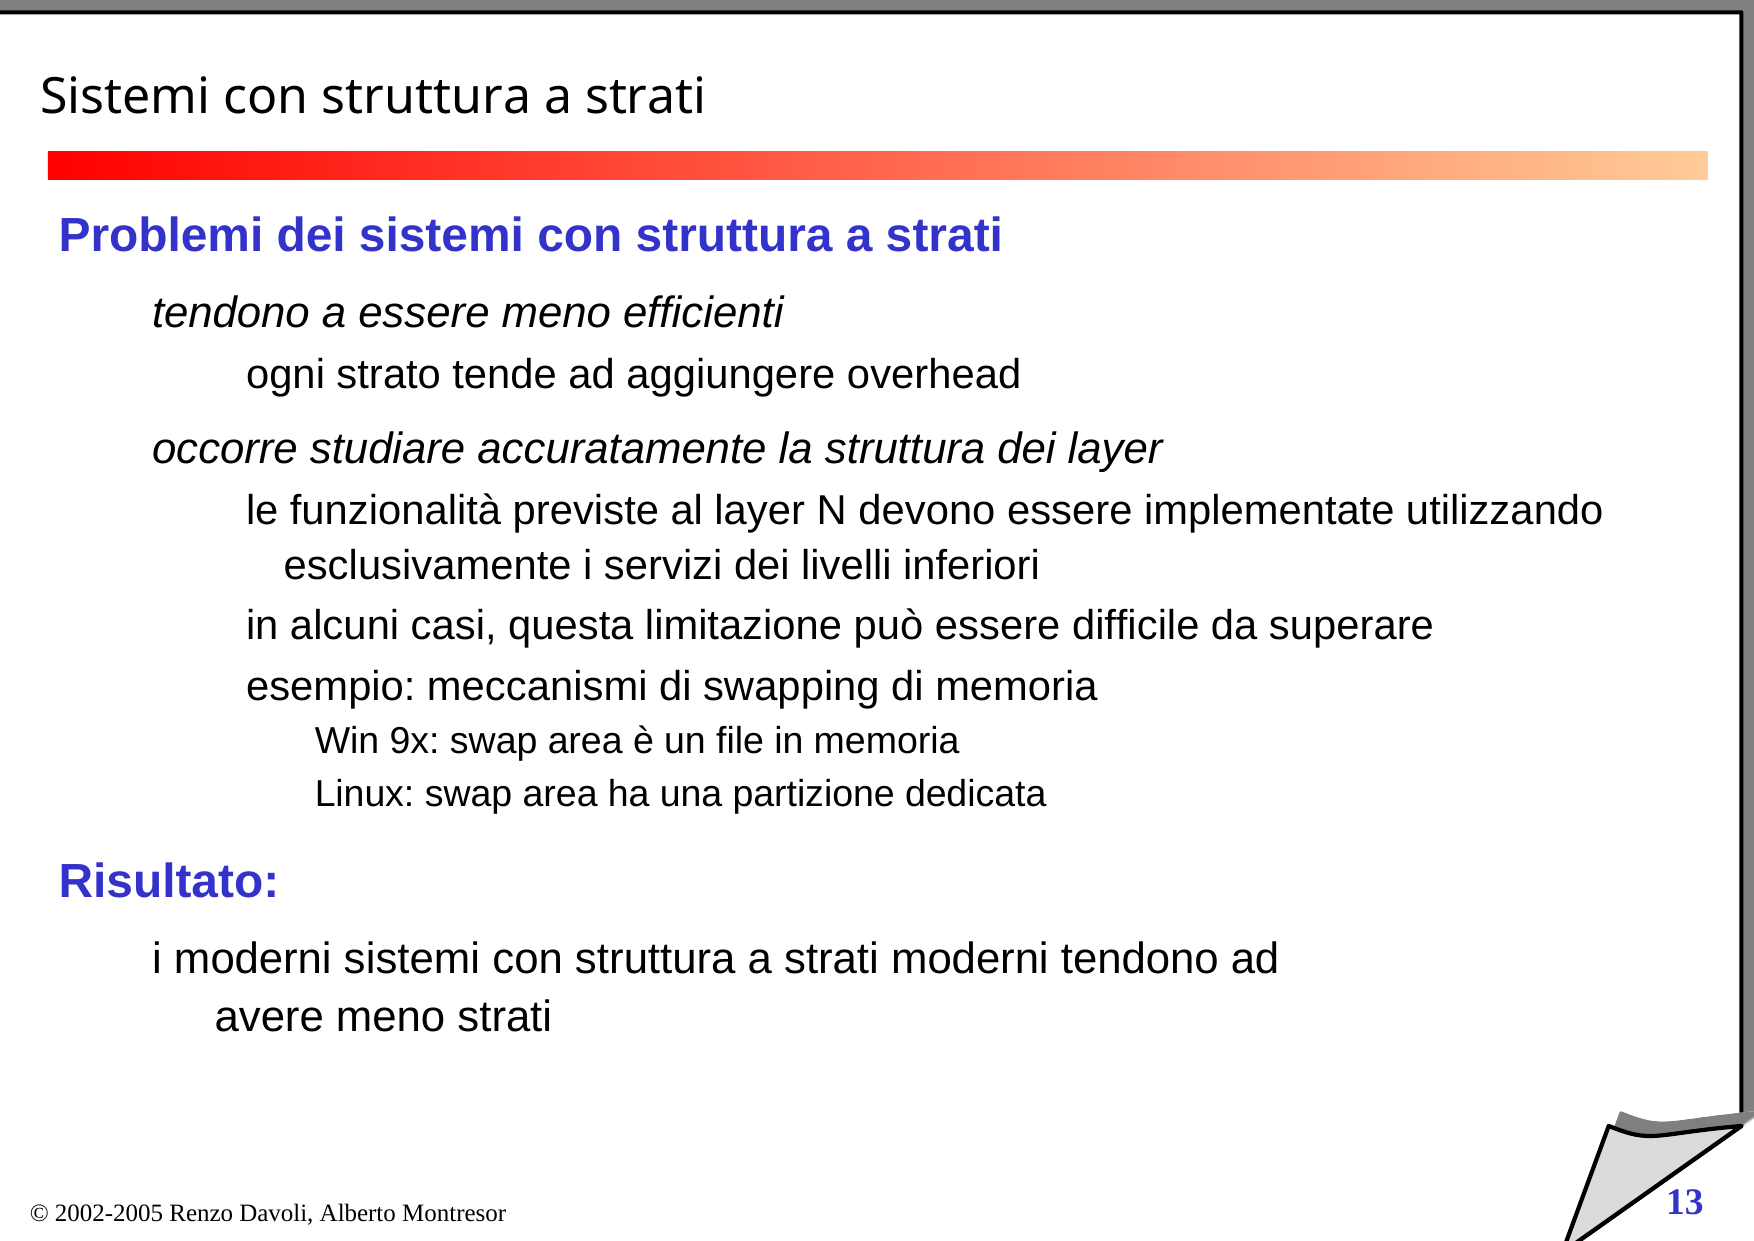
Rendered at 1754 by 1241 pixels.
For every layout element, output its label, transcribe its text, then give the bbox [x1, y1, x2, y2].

title Sistemi con struttura a strati [40, 49, 1714, 144]
list Problemi dei sistemi con struttura a strati tendono a essere meno efficienti ogni strato tende ad aggiungere overhead occorre studiare accuratamente la struttura dei layer le funzionalità previste al layer N devono essere implementate utilizzando esclusivamente i servizi dei livelli inferiori in alcuni casi, questa limitazione può essere difficile da superare esempio: meccanismi di swapping di memoria Win 9x: swap area è un file in memoria Linux: swap area ha una partizione dedicata Risultato: i moderni sistemi con struttura a strati moderni tendono ad avere meno strati [58, 206, 1696, 1188]
